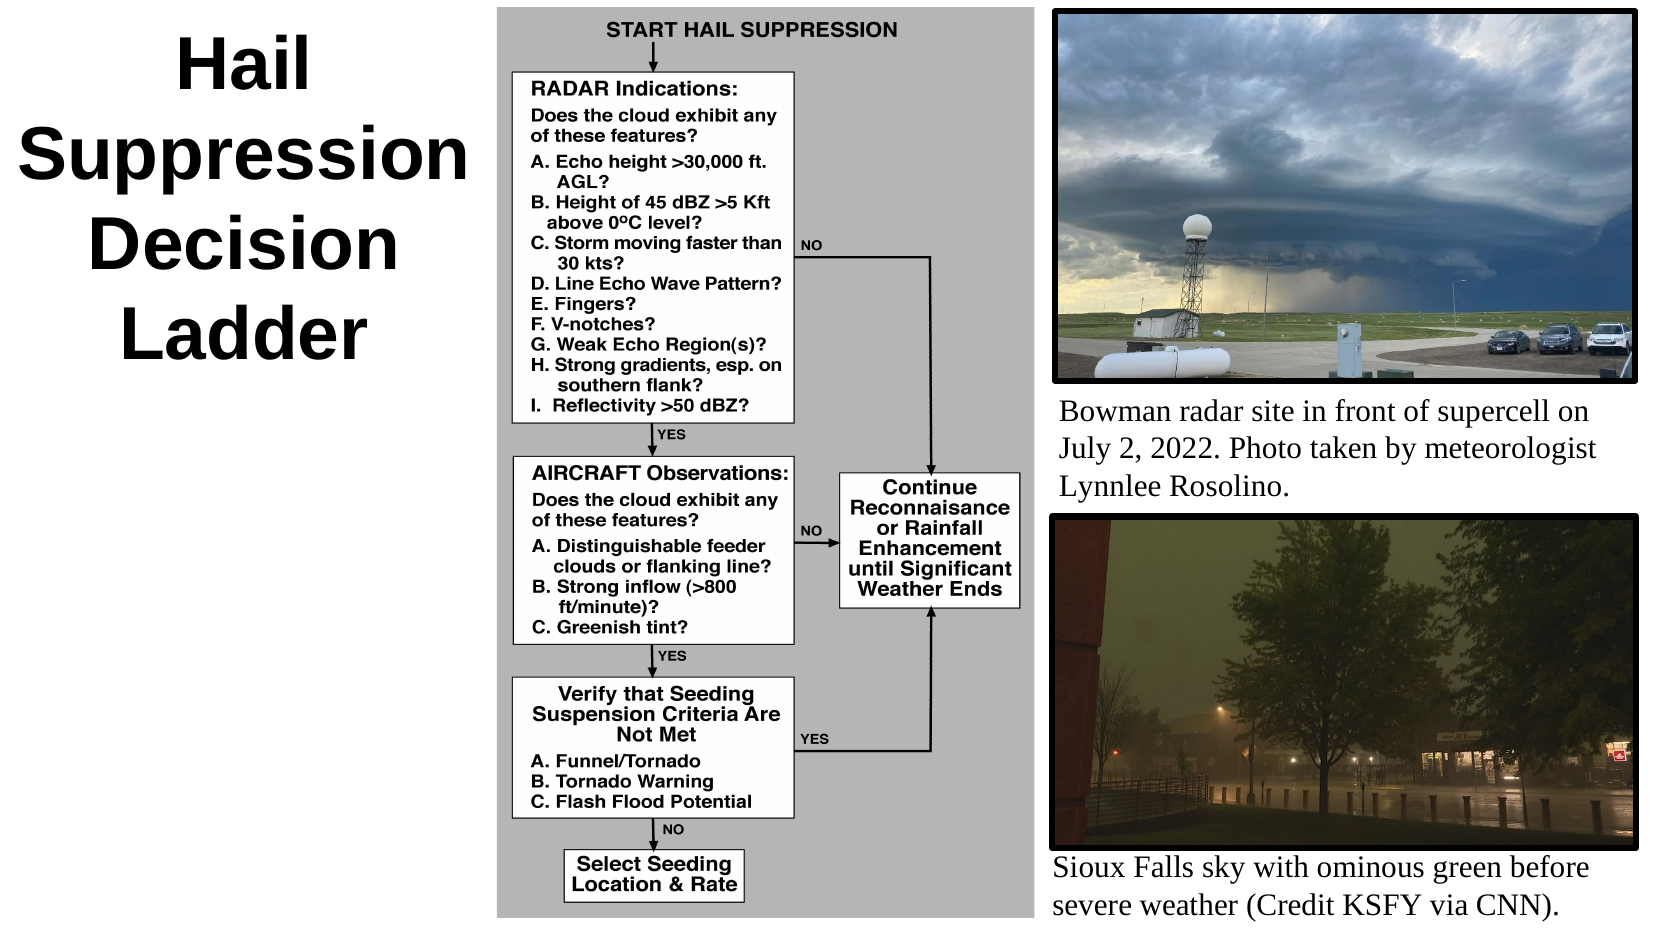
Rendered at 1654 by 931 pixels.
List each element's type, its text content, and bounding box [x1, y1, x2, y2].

picture [1057, 14, 1633, 378]
title Hail Suppression Decision Ladder [0, 13, 488, 376]
text_box Bowman radar site in front of supercell on July 2, 2022. Photo taken by meteorologist Lynnlee Rosolino. [1044, 388, 1613, 526]
picture [496, 7, 1035, 918]
text_box Sioux Falls sky with ominous green before severe weather (Credit KSFY via CNN). [1016, 844, 1627, 931]
picture [1055, 519, 1634, 845]
